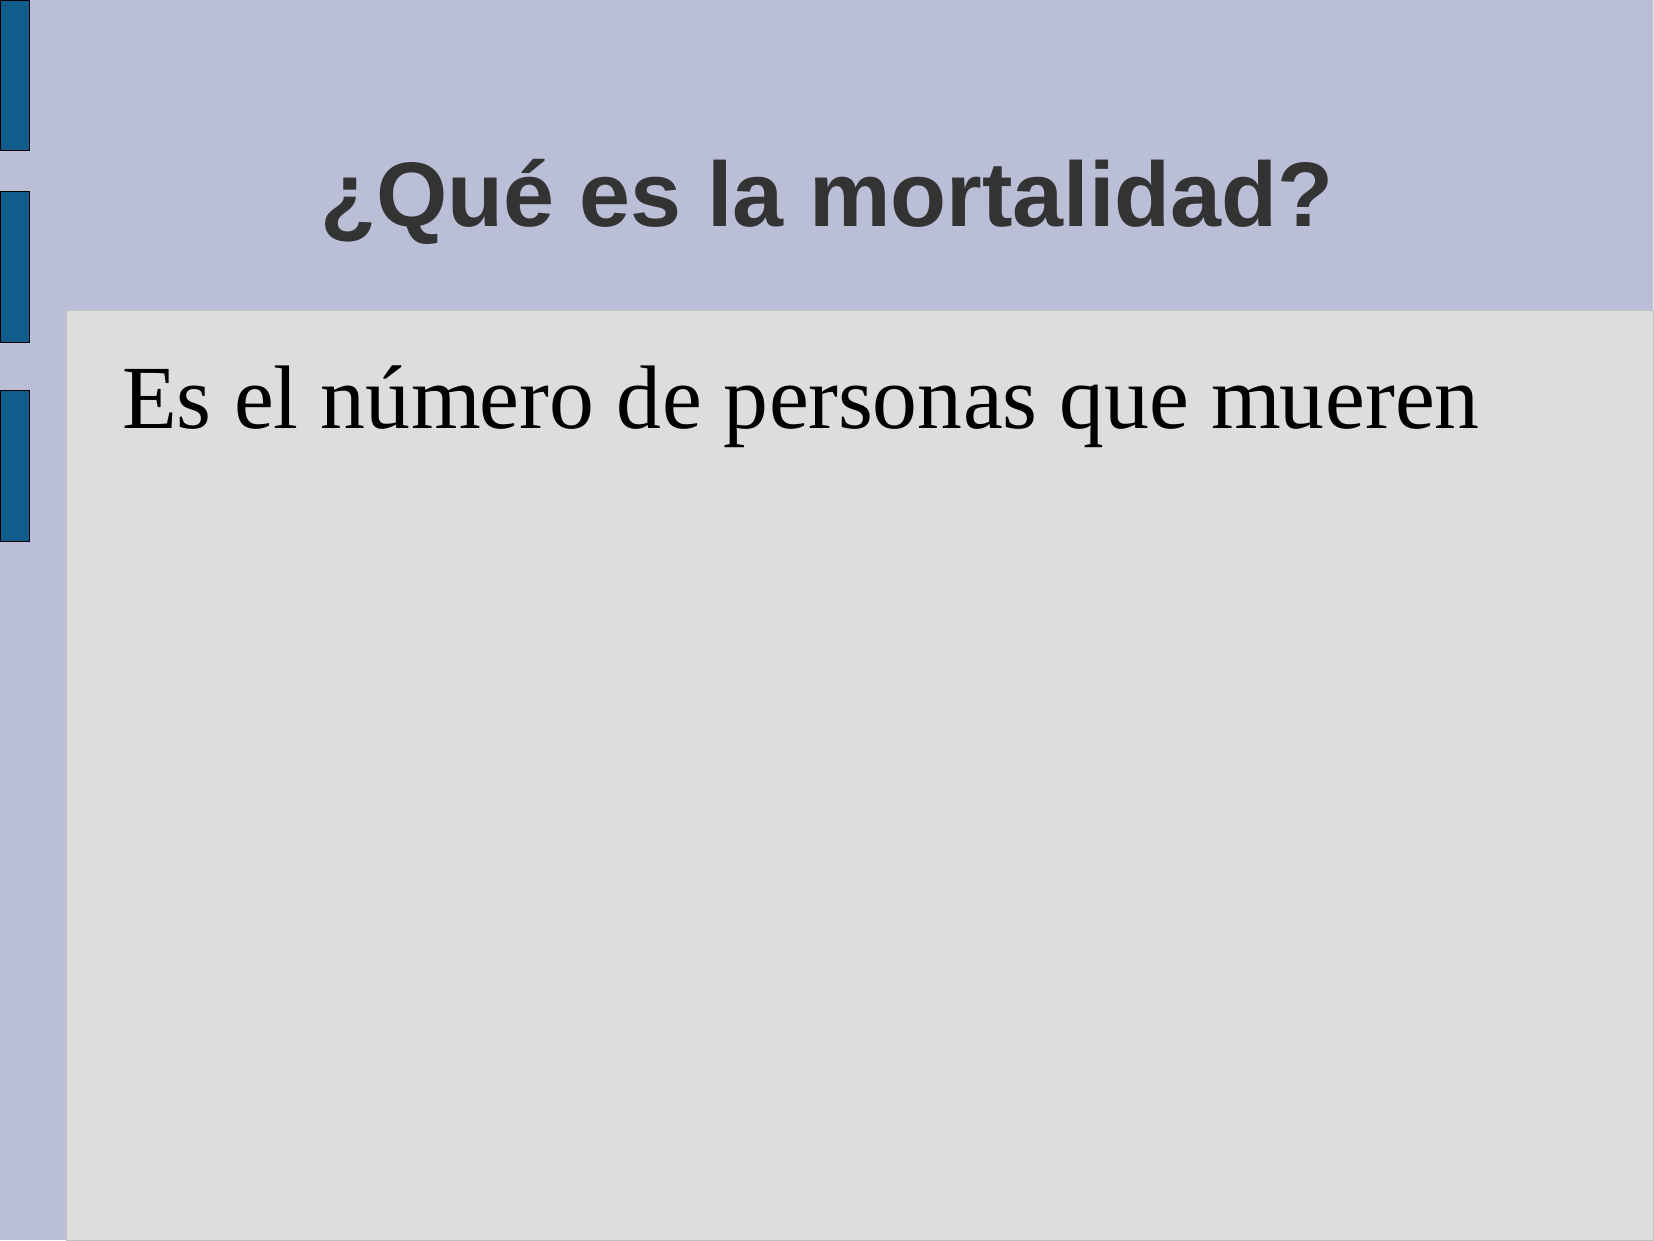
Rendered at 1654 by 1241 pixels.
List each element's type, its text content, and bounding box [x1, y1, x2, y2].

title ¿Qué es la mortalidad? [121, 91, 1534, 299]
chart [121, 344, 1534, 1127]
